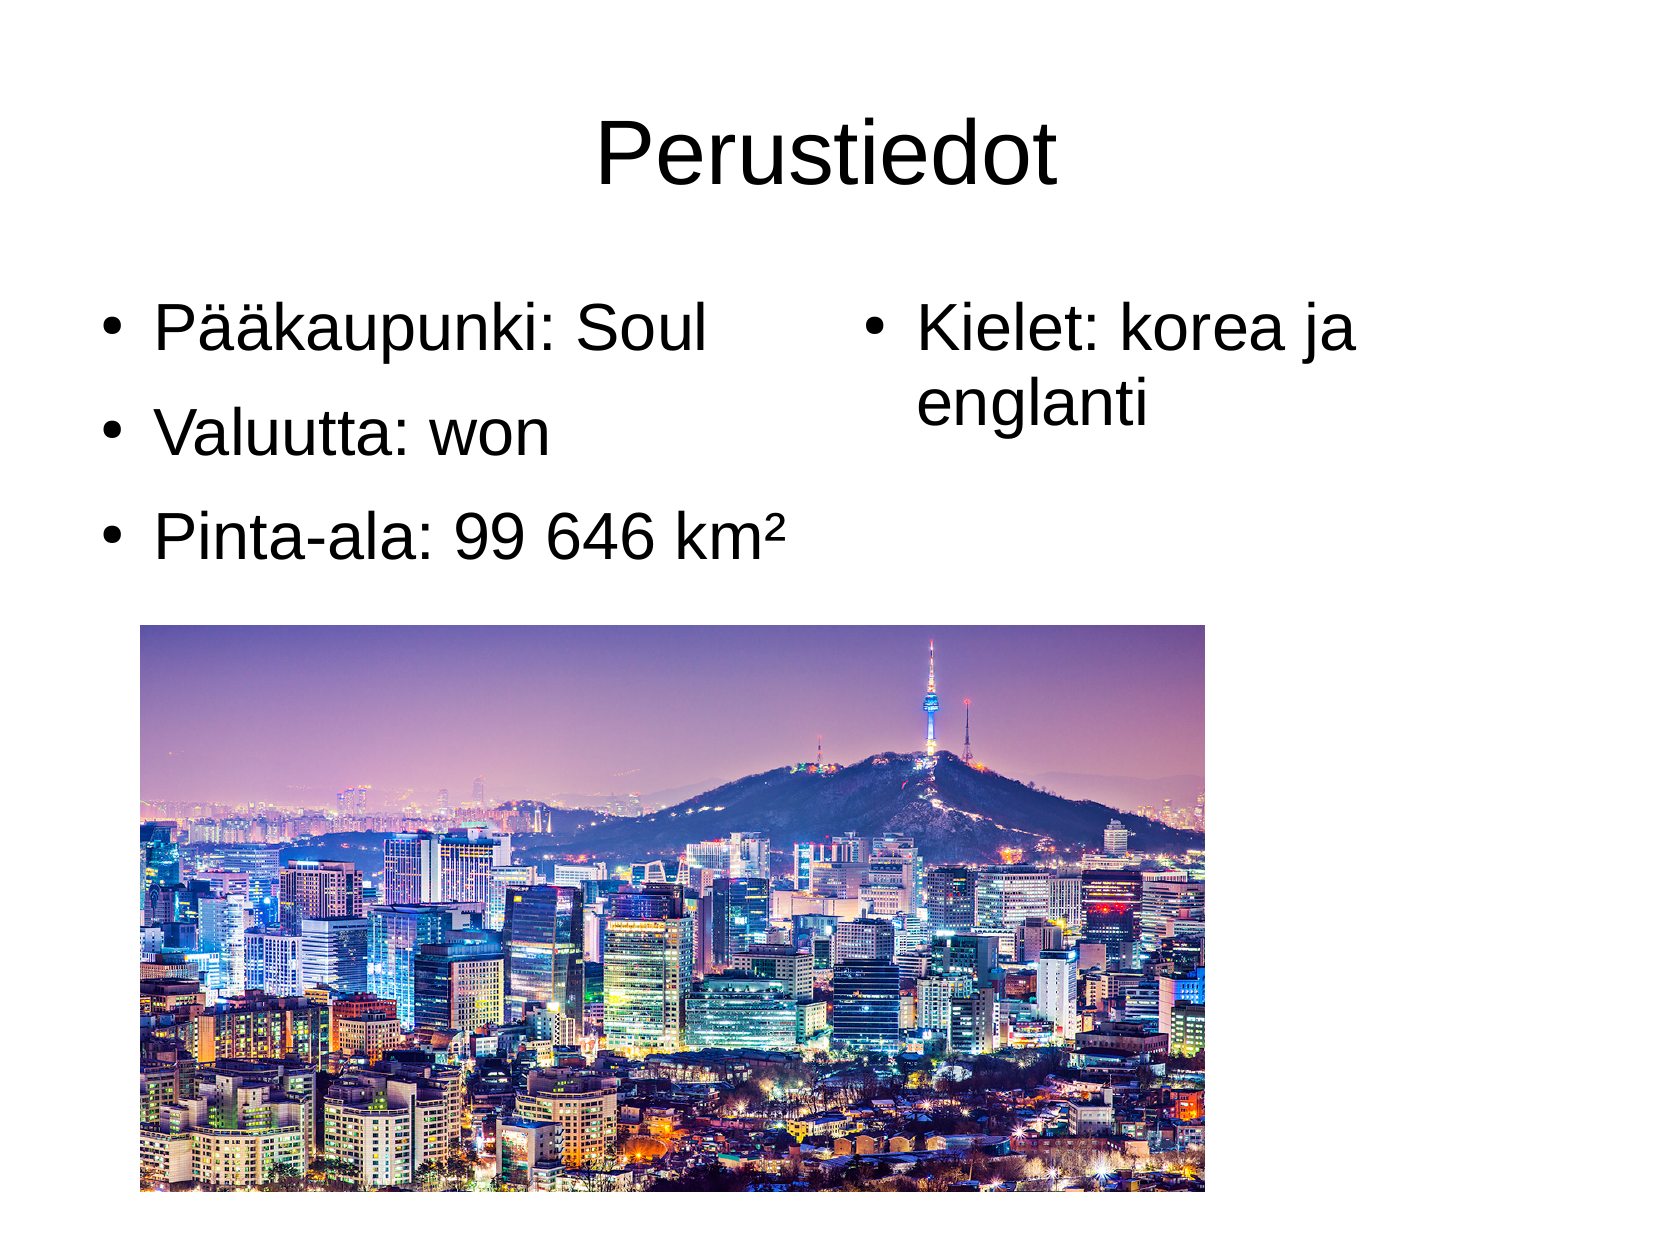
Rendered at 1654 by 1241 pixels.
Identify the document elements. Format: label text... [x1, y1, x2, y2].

list Pääkaupunki: Soul Valuutta: won Pinta-ala: 99 646 km² [82, 290, 809, 1010]
list Kielet: korea ja englanti [845, 290, 1572, 1010]
title Perustiedot [82, 49, 1571, 257]
picture [140, 625, 1205, 1192]
